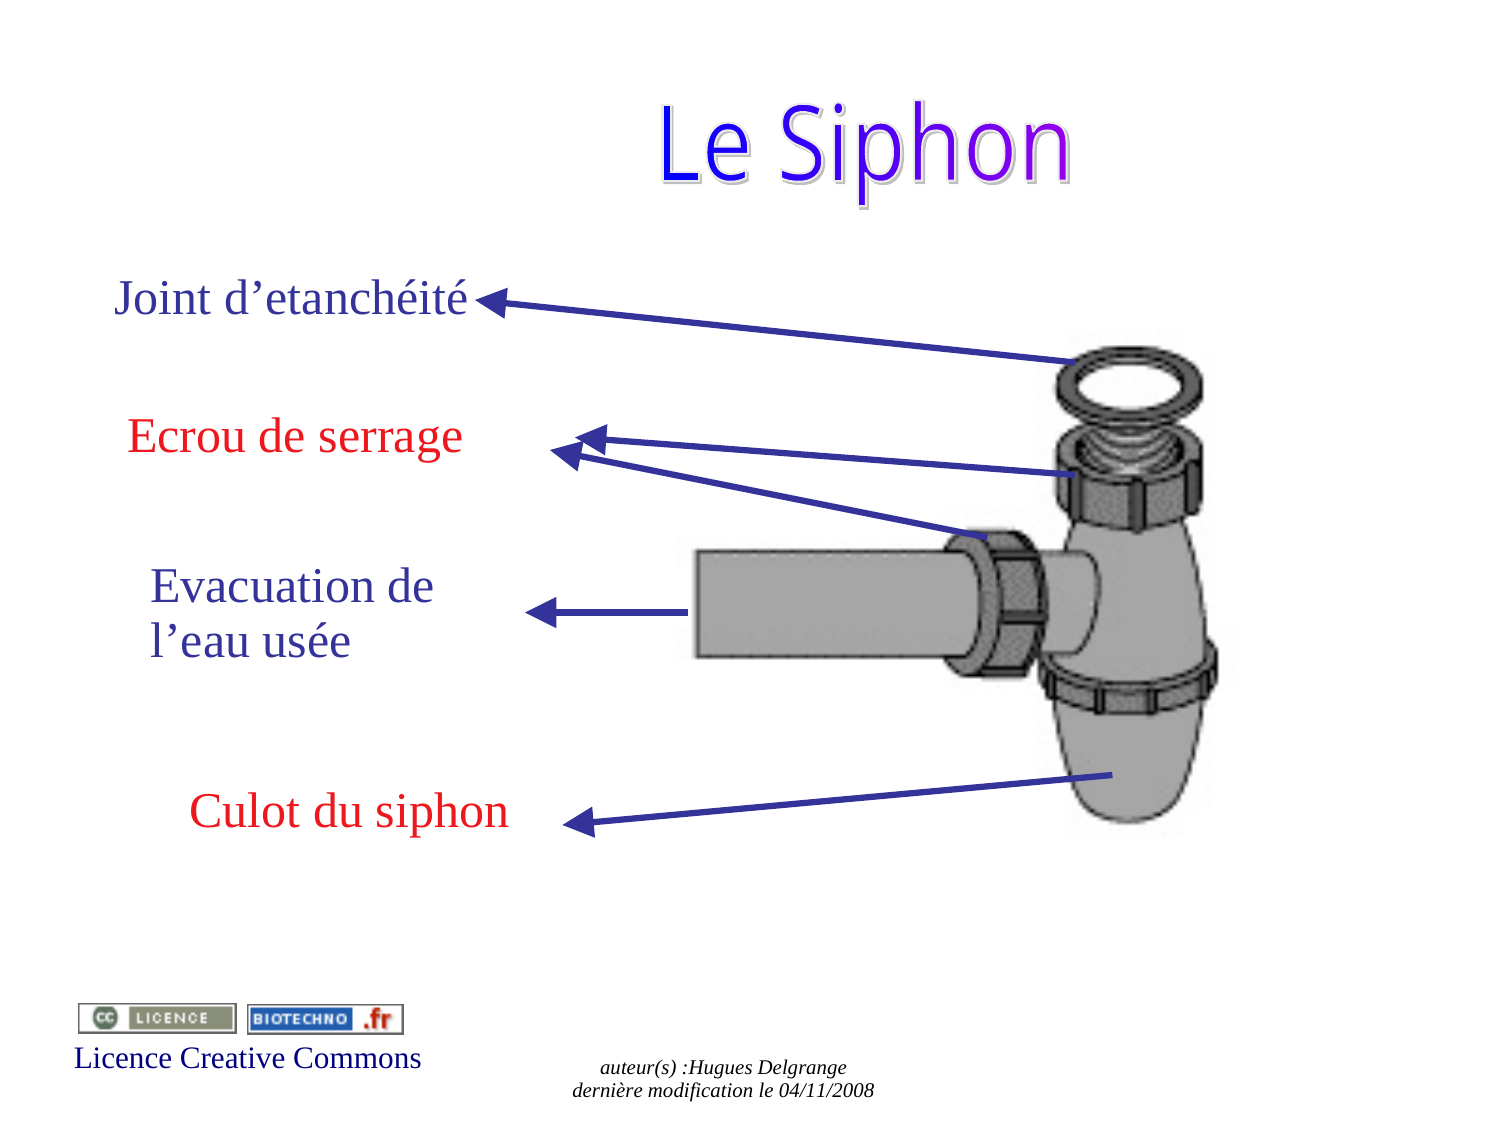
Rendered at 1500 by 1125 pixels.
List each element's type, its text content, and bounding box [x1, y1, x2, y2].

text_box Le Siphon [706, 122, 749, 182]
text_box Licence Creative Commons [59, 1033, 454, 1093]
text_box Evacuation de l’eau usée [135, 549, 463, 676]
text_box Le Siphon [781, 103, 823, 182]
text_box Culot du siphon [175, 774, 525, 846]
text_box auteur(s) :Hugues Delgrange dernière modification le 04/11/2008 [383, 1048, 1063, 1111]
picture [78, 1003, 237, 1033]
picture [675, 299, 1238, 863]
text_box Le Siphon [967, 122, 1013, 182]
text_box Le Siphon [834, 123, 843, 181]
text_box Joint d’etanchéité [99, 262, 485, 334]
text_box Le Siphon [1025, 122, 1067, 181]
text_box Le Siphon [662, 104, 700, 181]
text_box Le Siphon [857, 122, 902, 207]
text_box Le Siphon [913, 99, 956, 181]
text_box Ecrou de serrage [112, 399, 479, 471]
picture [247, 1004, 404, 1033]
